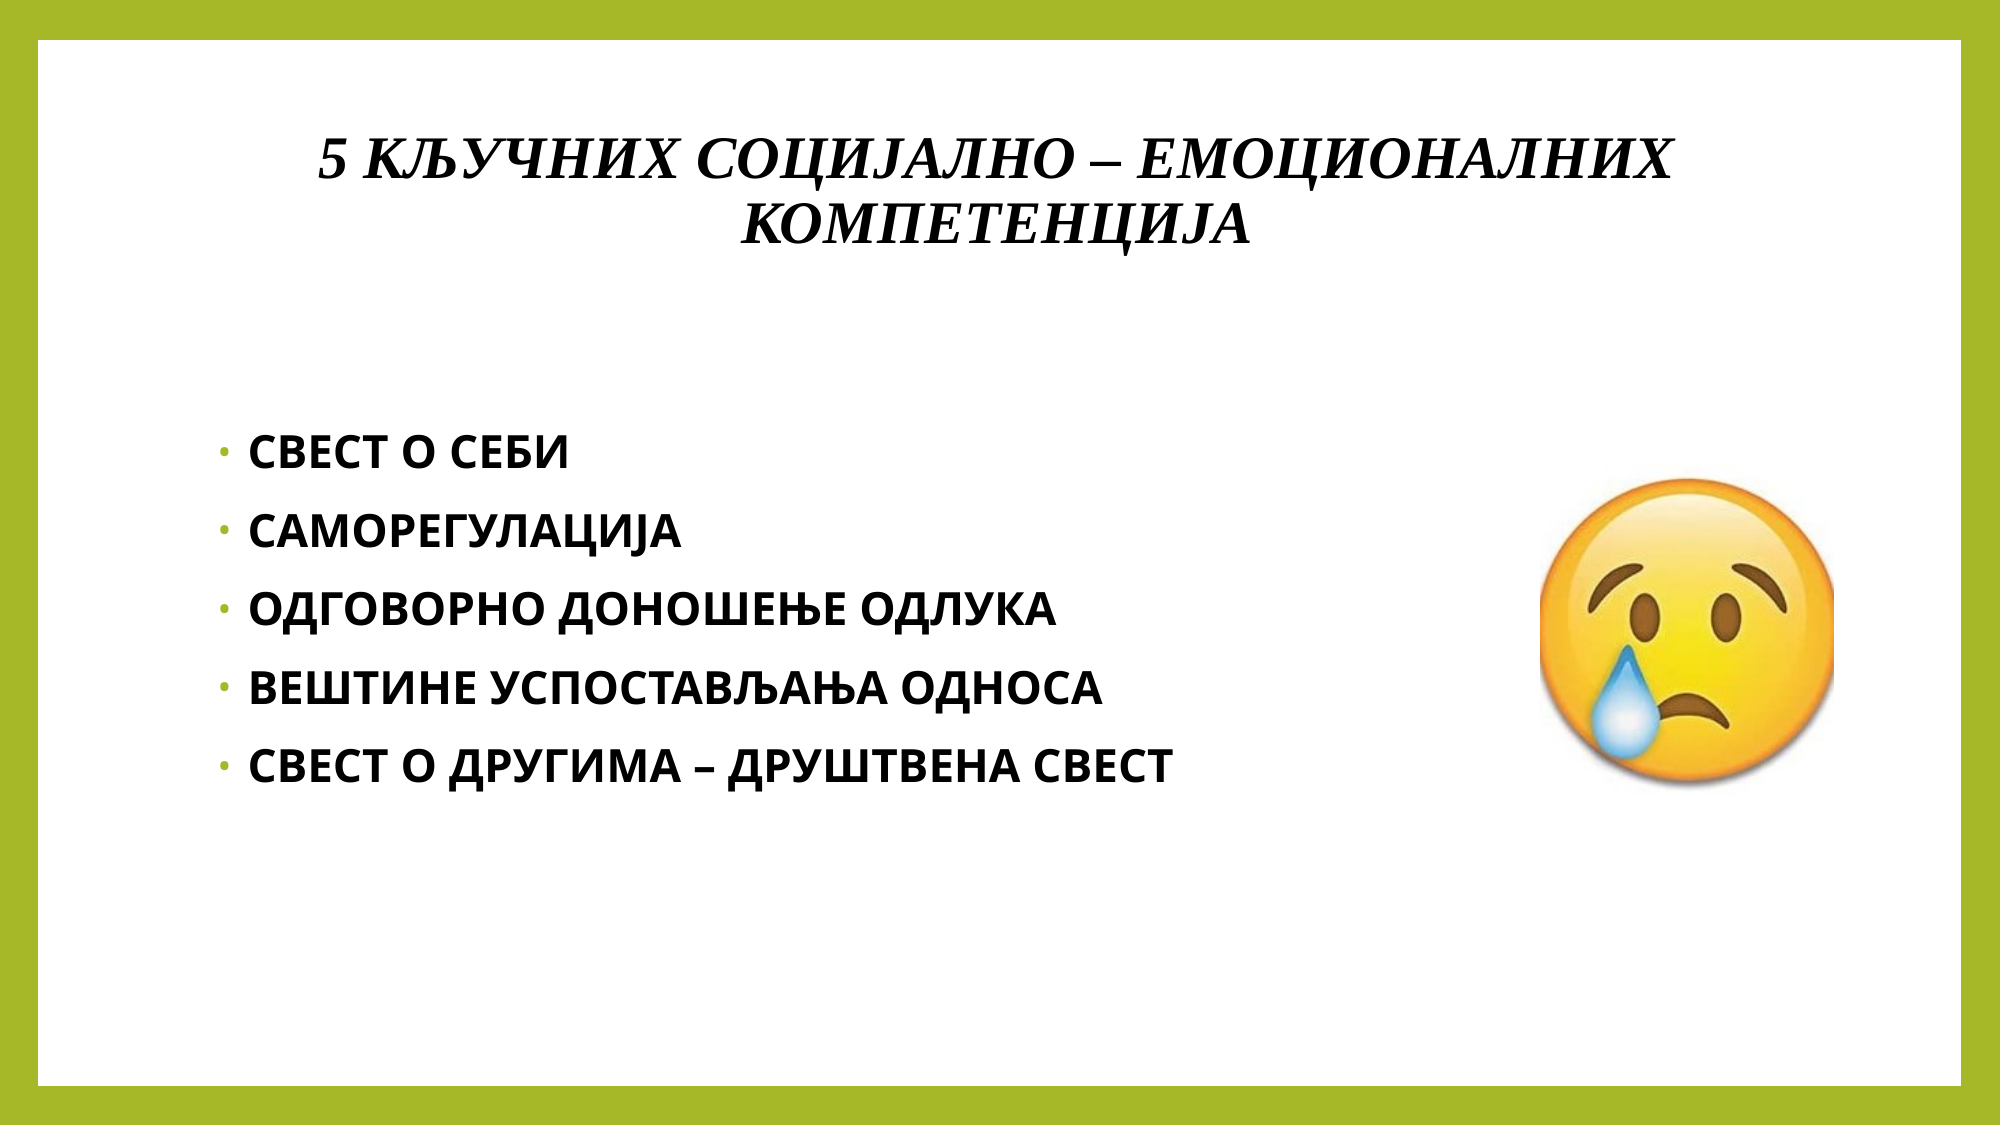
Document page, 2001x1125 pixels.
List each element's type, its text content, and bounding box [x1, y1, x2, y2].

picture [1540, 422, 1834, 803]
title 5 КЉУЧНИХ СОЦИЈАЛНО – ЕМОЦИОНАЛНИХ КОМПЕТЕНЦИЈА [187, 99, 1808, 323]
list СВЕСТ О СЕБИ САМОРЕГУЛАЦИЈА ОДГОВОРНО ДОНОШЕЊЕ ОДЛУКА ВЕШТИНЕ УСПОСТАВЉАЊА ОДНОСА СВЕСТ О ДРУГИМА – ДРУШТВЕНА СВЕСТ [187, 337, 1485, 998]
